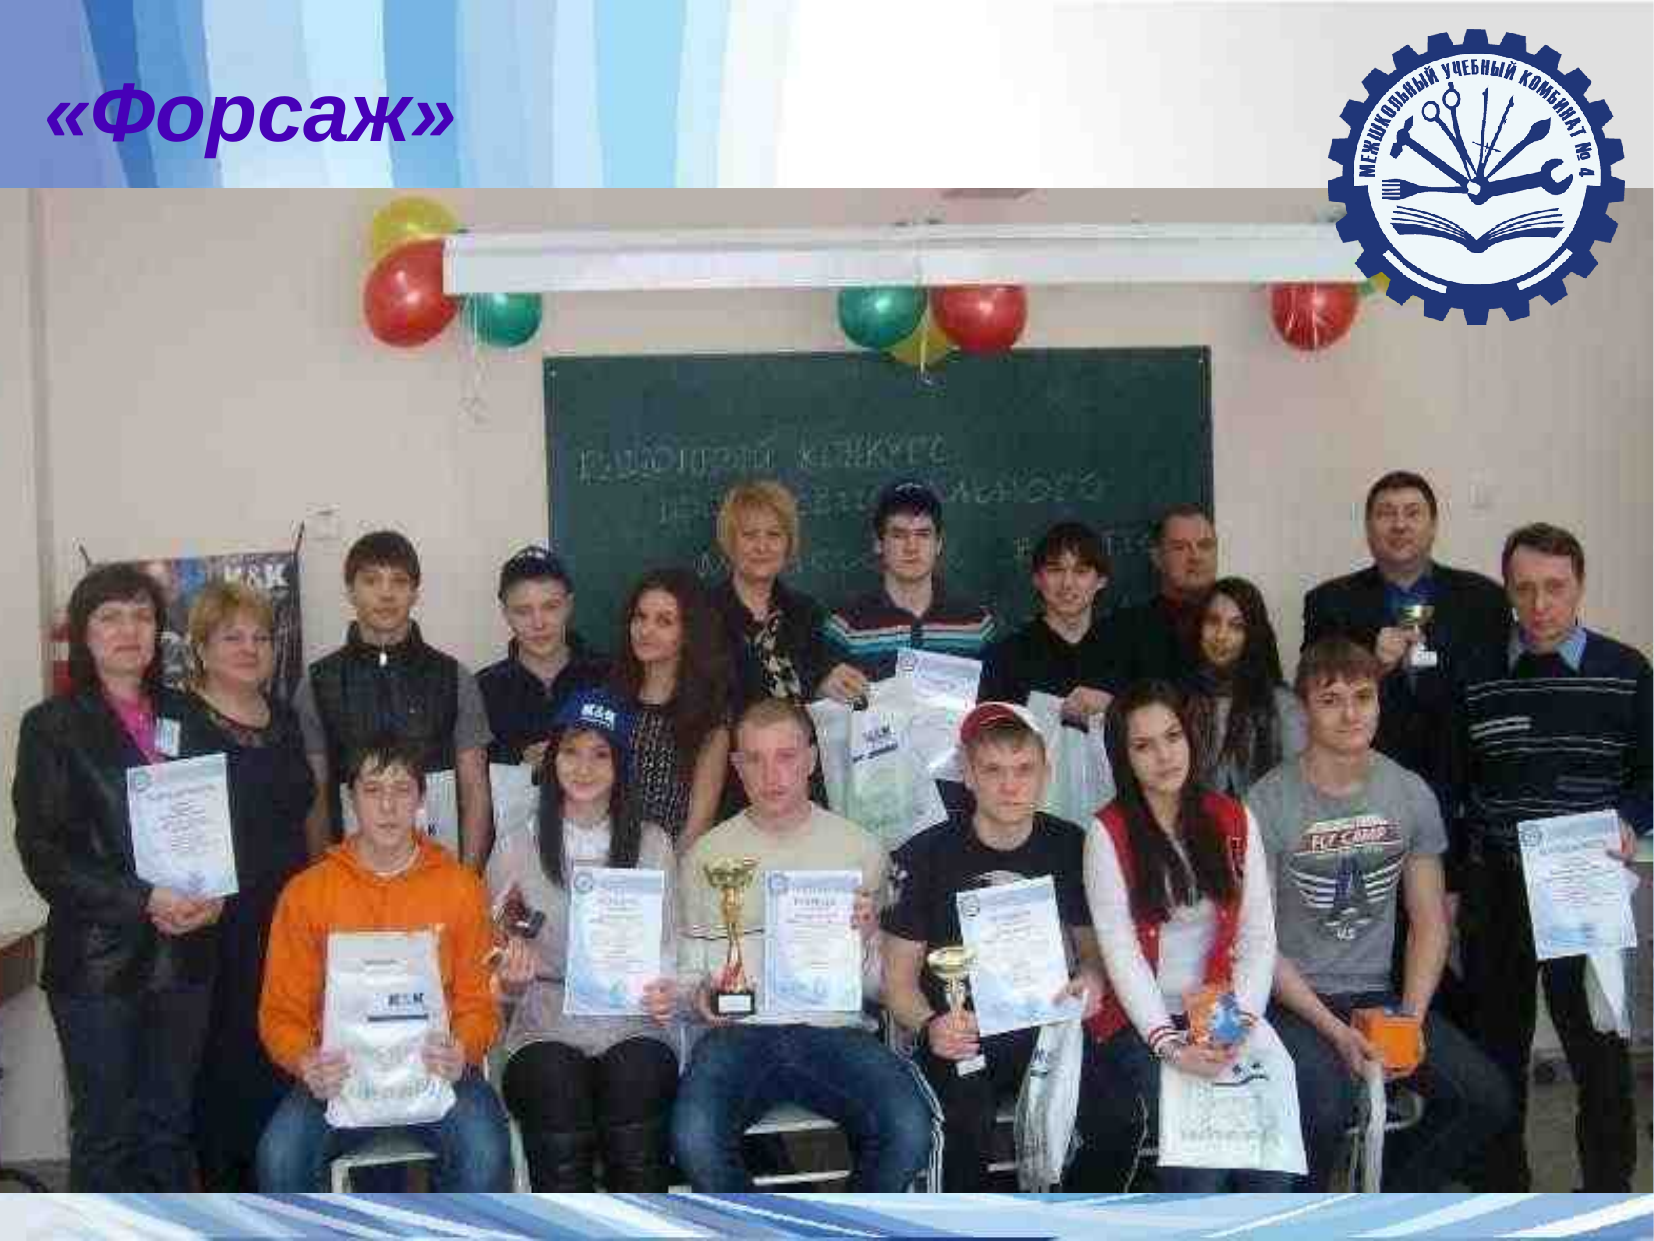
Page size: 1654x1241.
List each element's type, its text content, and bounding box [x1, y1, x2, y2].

text_box «Форсаж» [29, 59, 1329, 167]
picture [0, 0, 1654, 1241]
